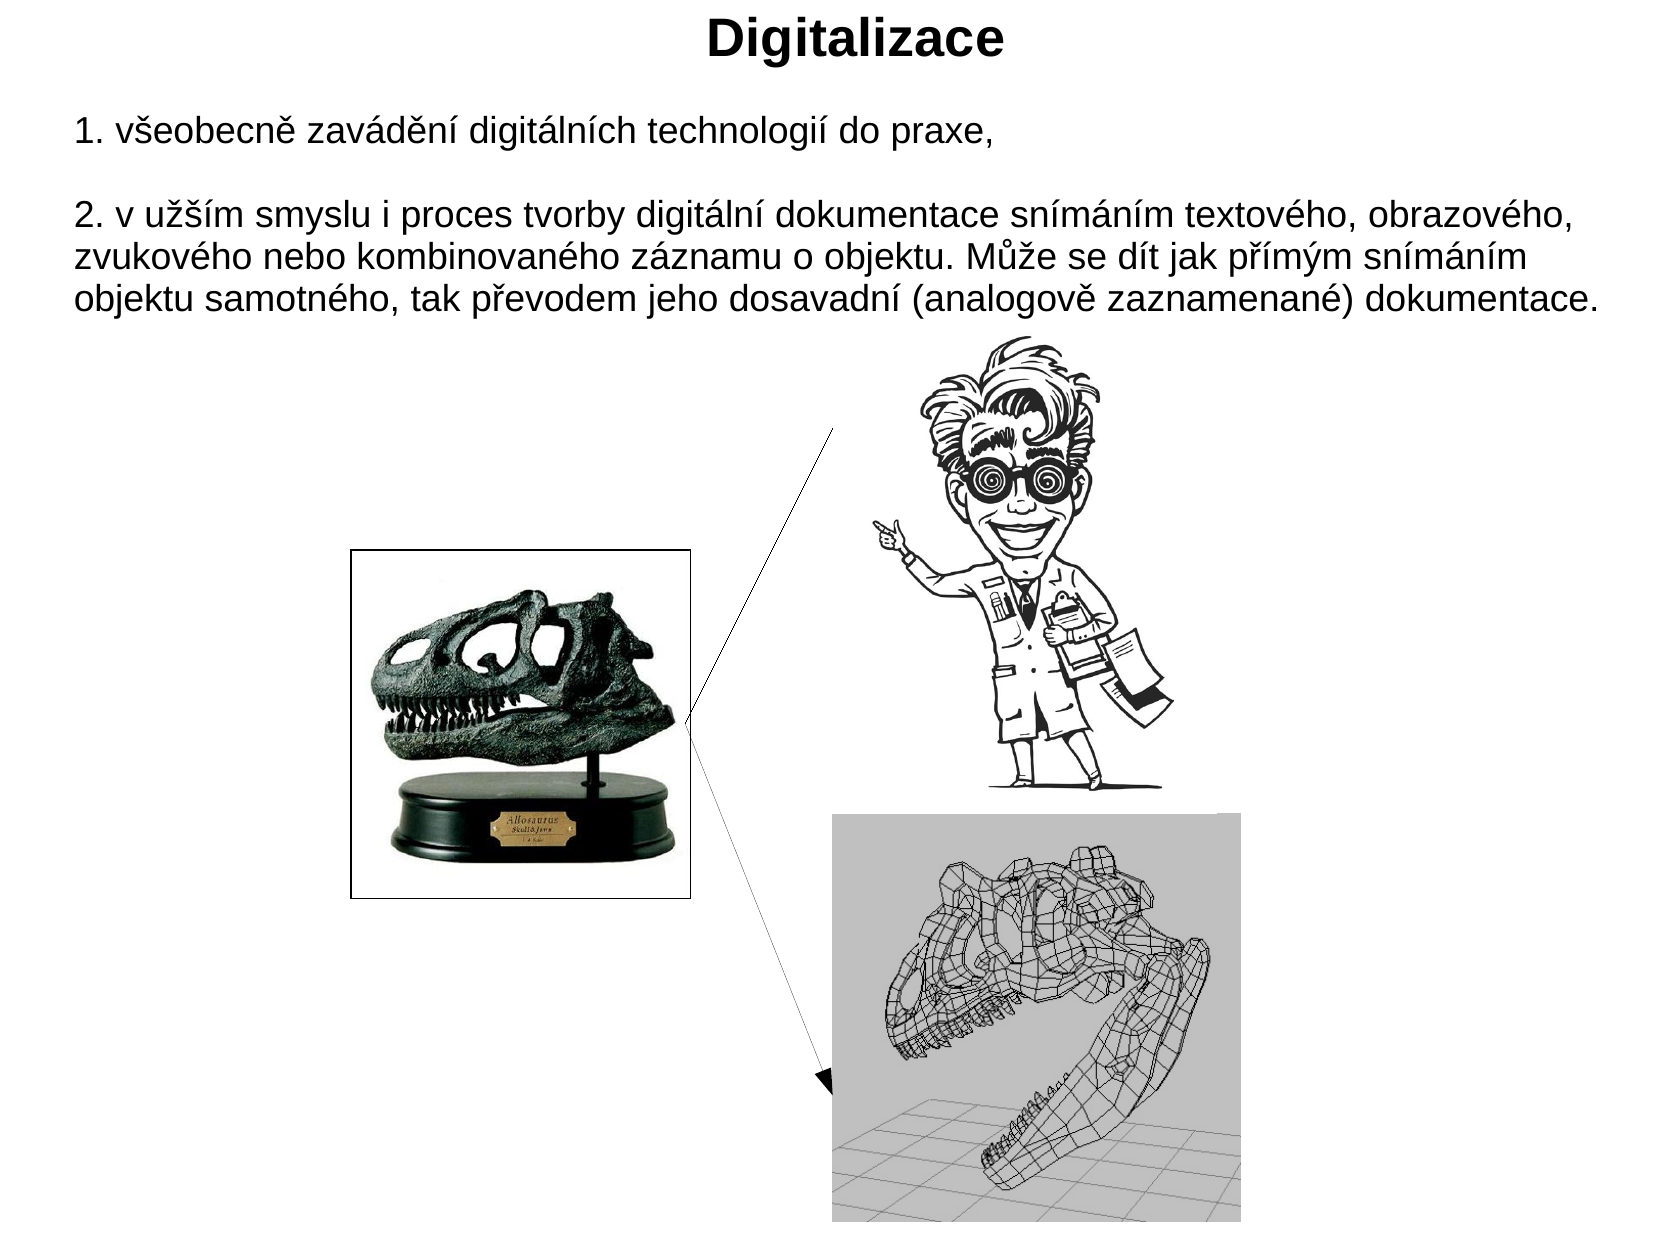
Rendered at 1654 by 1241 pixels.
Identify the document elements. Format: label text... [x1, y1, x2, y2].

picture [829, 330, 1241, 1222]
picture [350, 549, 691, 899]
text_box Digitalizace 1. všeobecně zavádění digitálních technologií do praxe, 2. v užším smyslu i proces tvorby digitální dokumentace snímáním textového, obrazového, zvukového nebo kombinovaného záznamu o objektu. Může se dít jak přímým snímáním objektu samotného, tak převodem jeho dosavadní (analogově zaznamenané) dokumentace. [59, 0, 1654, 330]
